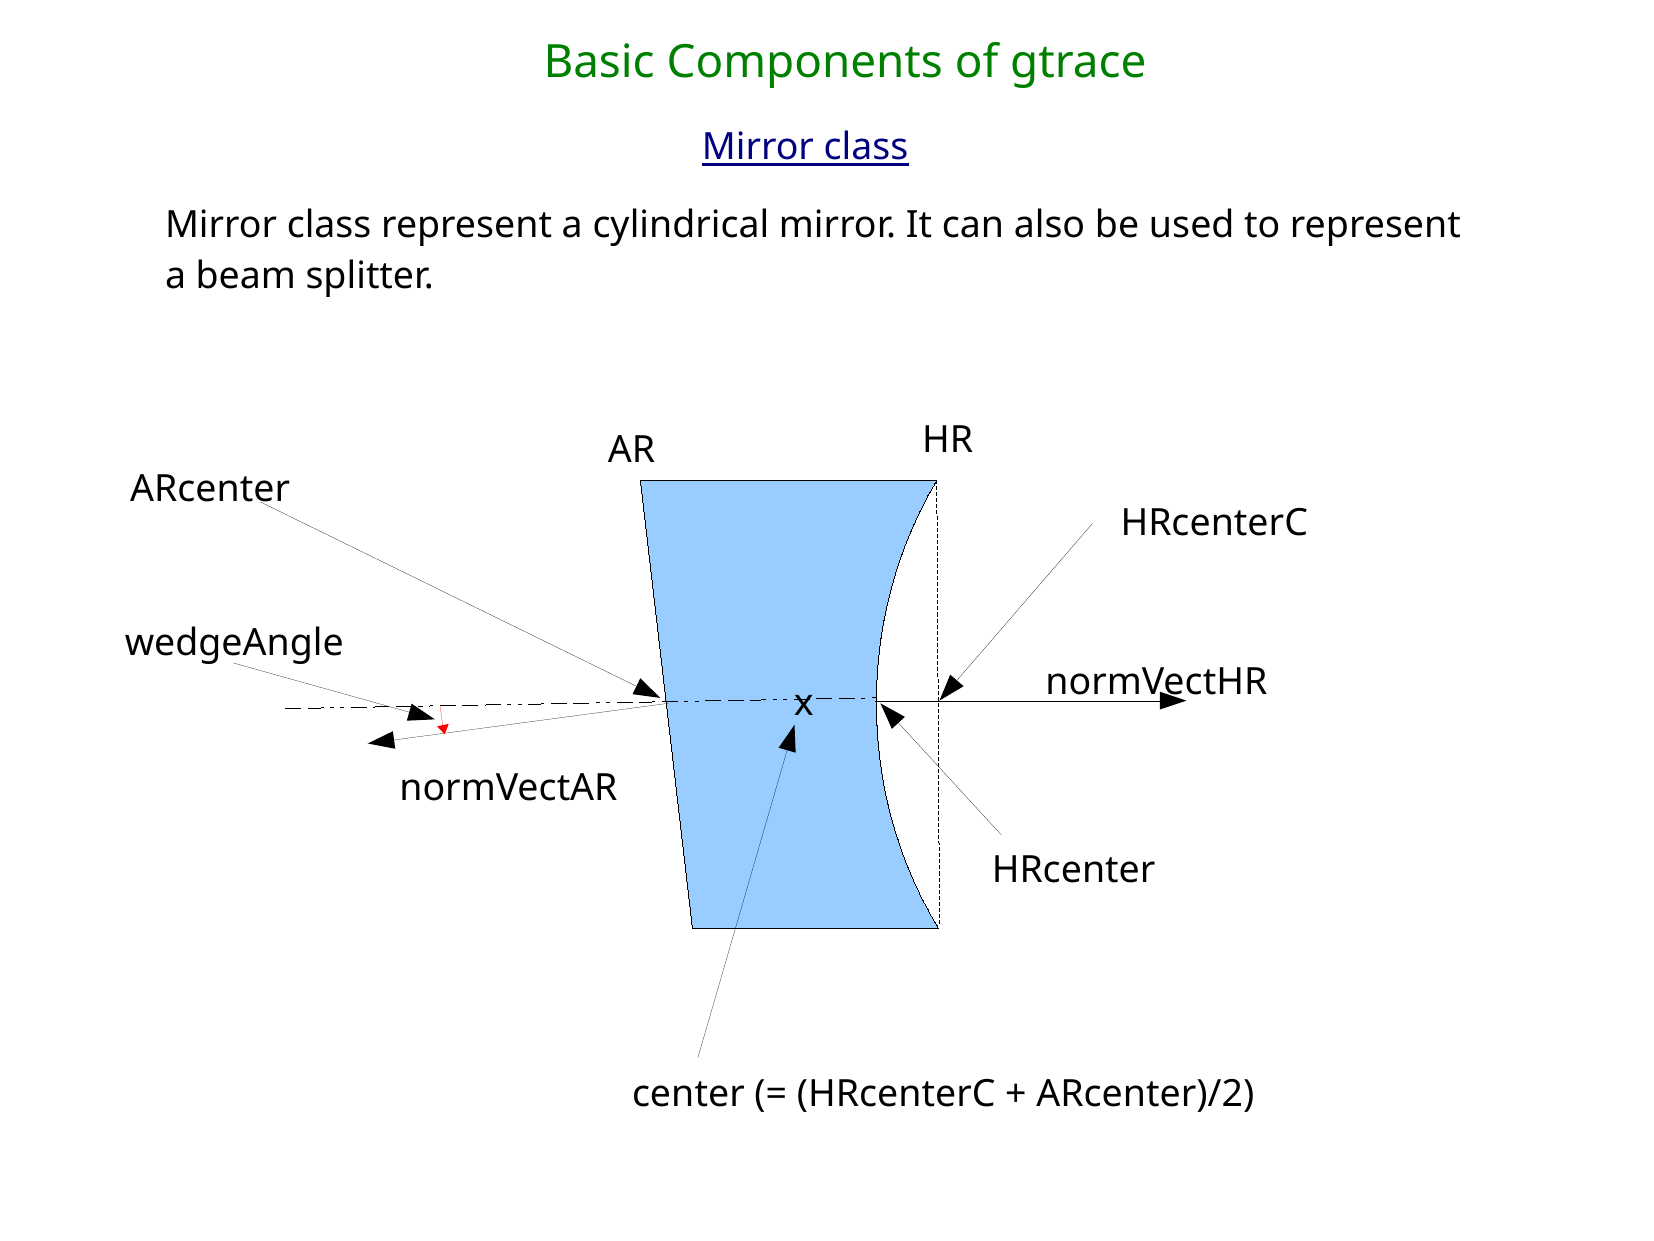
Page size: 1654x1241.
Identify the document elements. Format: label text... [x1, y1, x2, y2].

text_box AR [593, 414, 672, 470]
text_box center (= (HRcenterC + ARcenter)/2) [617, 1058, 1294, 1114]
text_box HRcenter [977, 834, 1172, 890]
text_box normVectHR [1030, 646, 1284, 702]
text_box Mirror class represent a cylindrical mirror. It can also be used to represent a beam splitter. [150, 190, 1477, 286]
text_box [640, 480, 939, 929]
text_box x [778, 668, 827, 724]
text_box ARcenter [115, 453, 307, 509]
text_box normVectAR [384, 752, 634, 808]
text_box Mirror class [687, 112, 922, 168]
text_box Basic Components of gtrace [528, 21, 1174, 86]
text_box HRcenterC [1105, 488, 1329, 544]
text_box wedgeAngle [110, 607, 354, 664]
text_box HR [907, 405, 990, 461]
